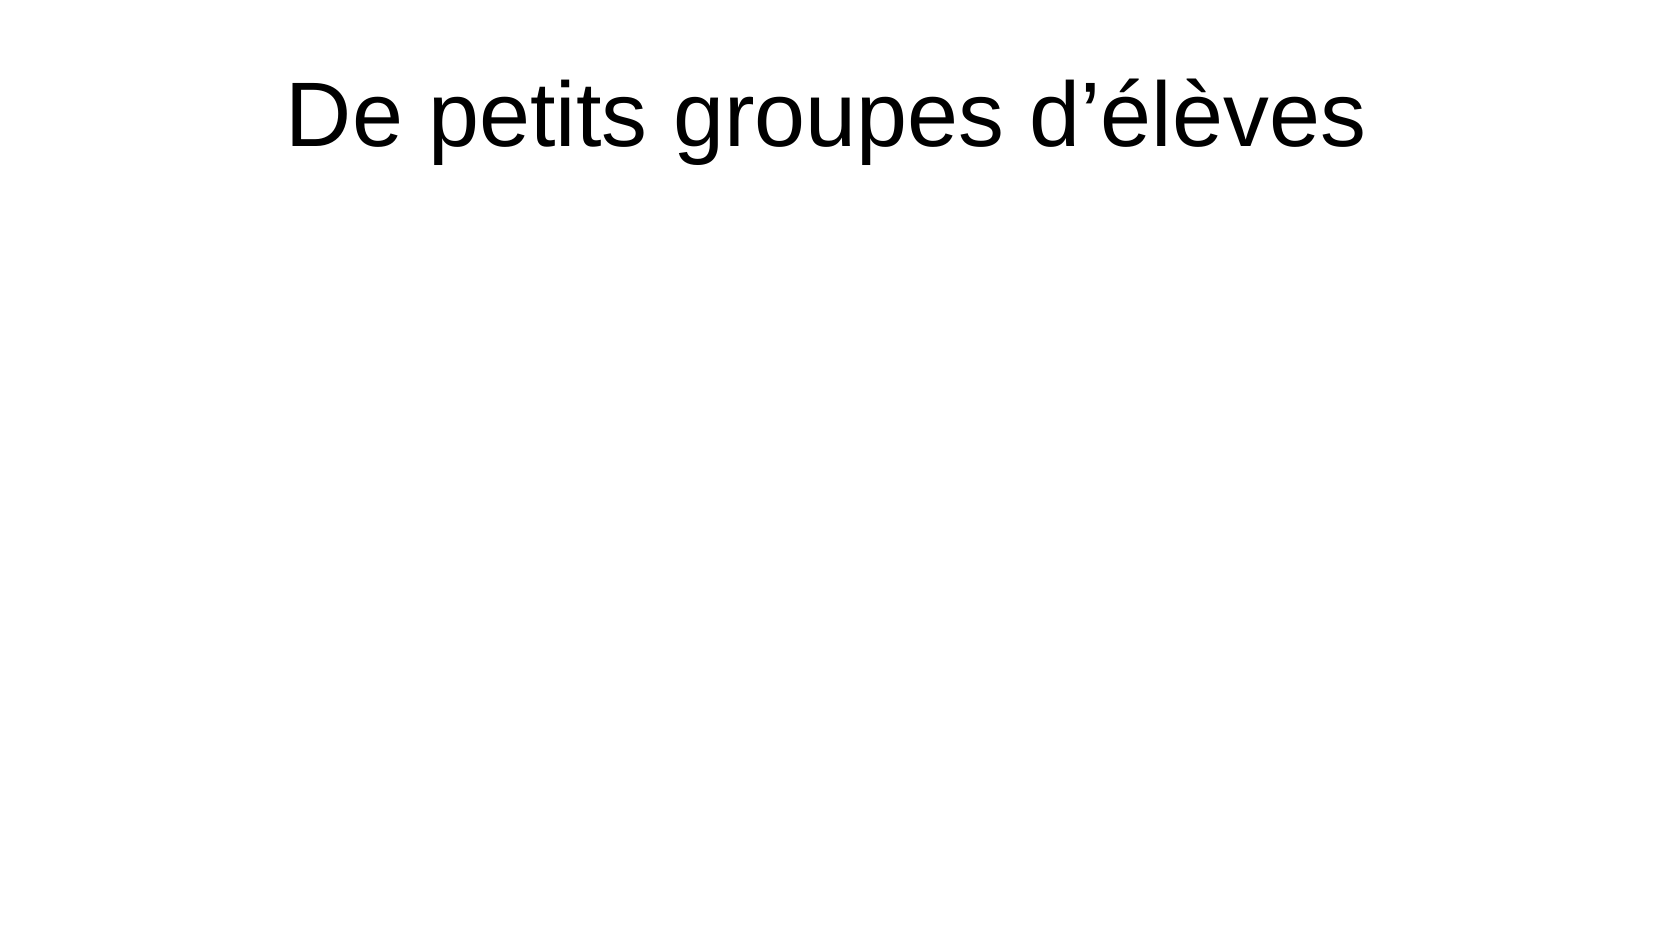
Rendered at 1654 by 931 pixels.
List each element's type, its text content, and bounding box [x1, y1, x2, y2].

title De petits groupes d’élèves [82, 37, 1571, 193]
